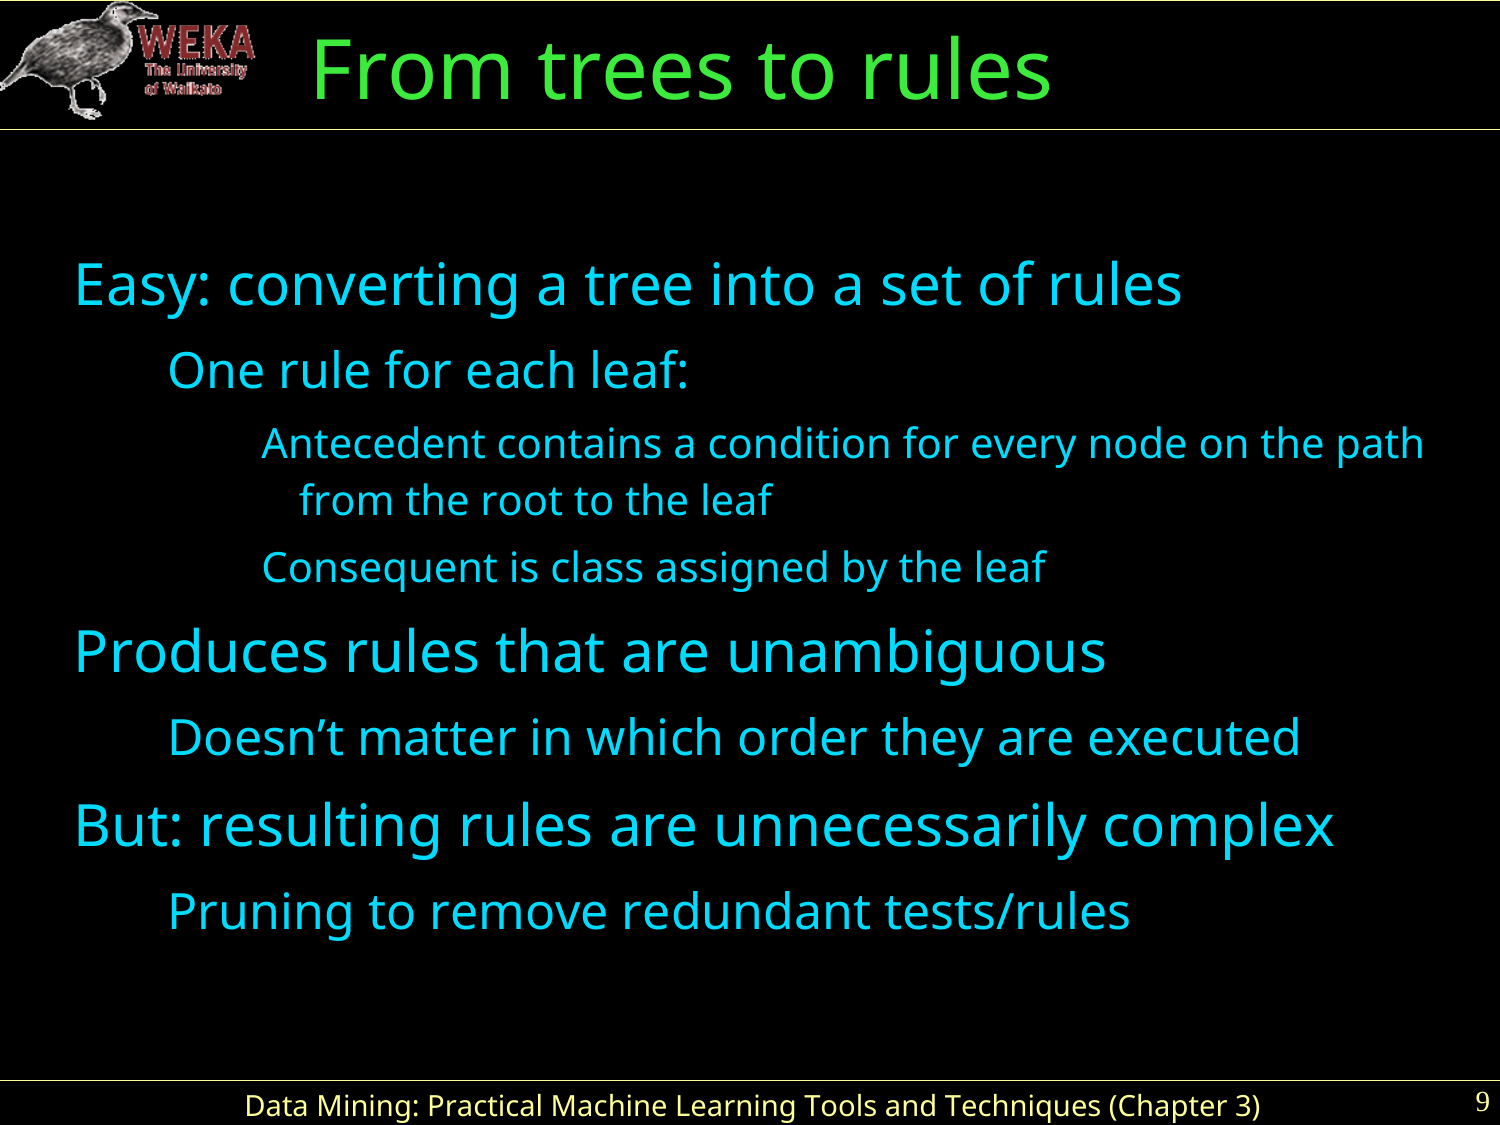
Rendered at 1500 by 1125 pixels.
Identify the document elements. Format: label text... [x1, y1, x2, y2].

text_box Easy: converting a tree into a set of rules One rule for each leaf: Antecedent contains a condition for every node on the path from the root to the leaf Consequent is class assigned by the leaf Produces rules that are unambiguous Doesn’t matter in which order they are executed But: resulting rules are unnecessarily complex Pruning to remove redundant tests/rules [59, 236, 1447, 912]
picture [0, 1, 266, 129]
title From trees to rules [295, 0, 1500, 148]
